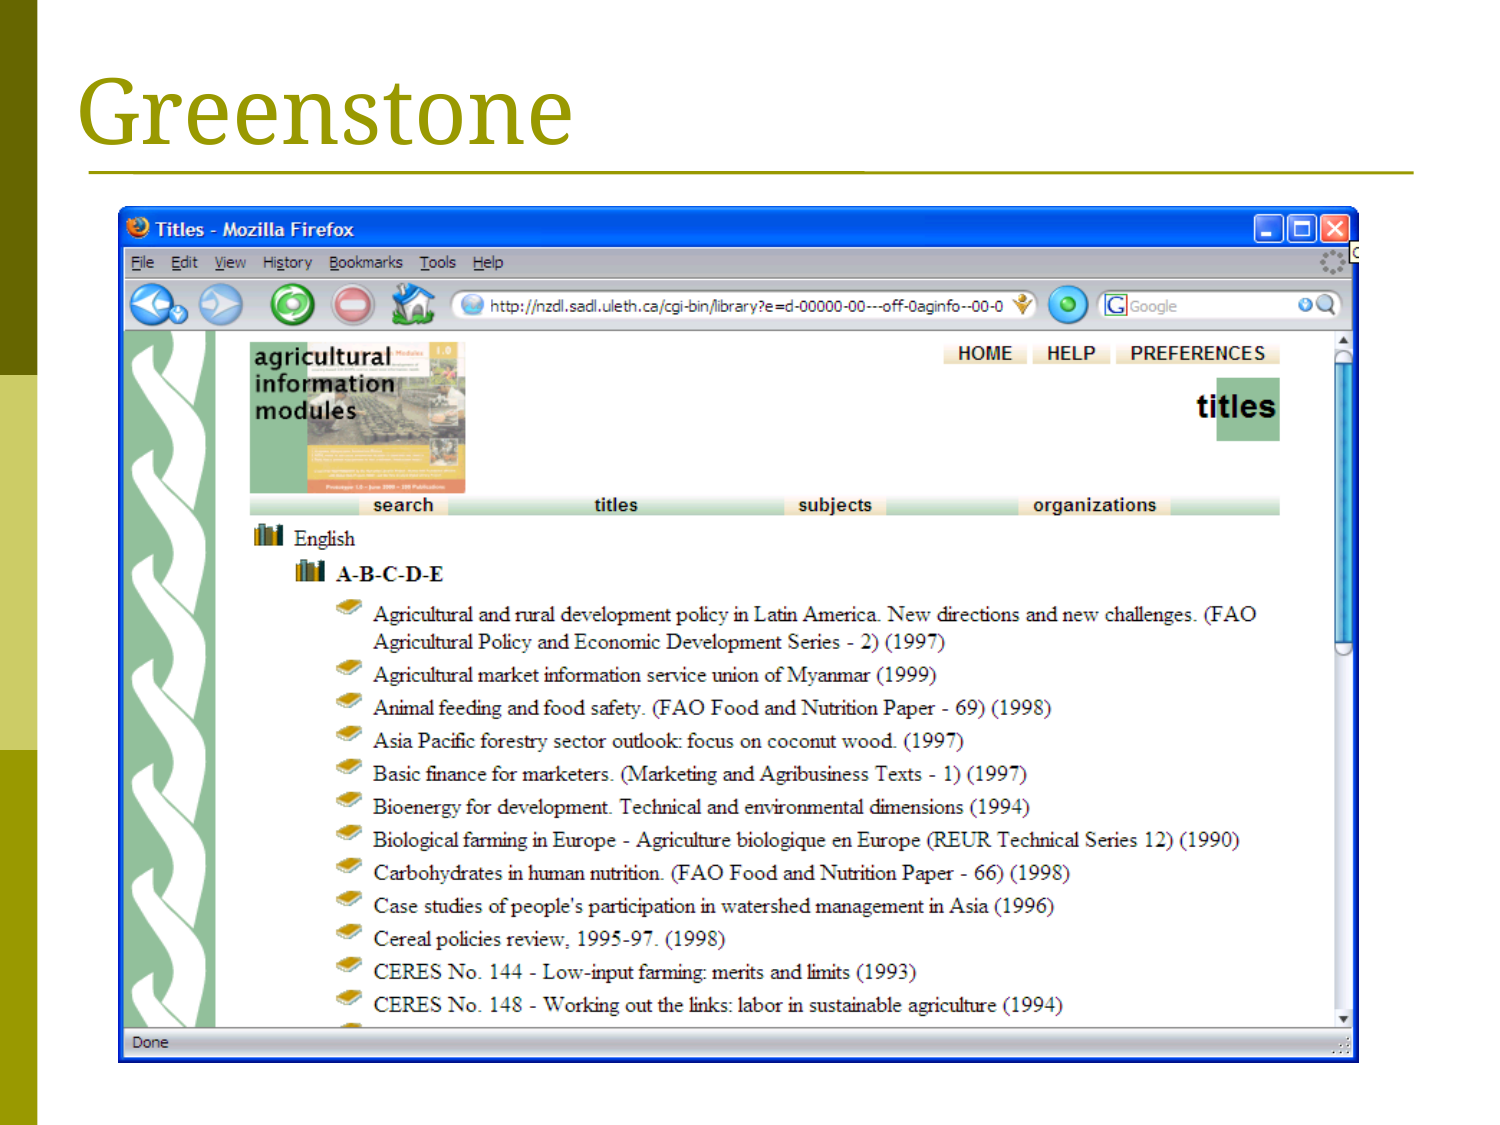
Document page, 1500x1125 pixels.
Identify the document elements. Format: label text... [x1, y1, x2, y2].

picture [118, 206, 1359, 1063]
title Greenstone [75, 52, 1426, 166]
